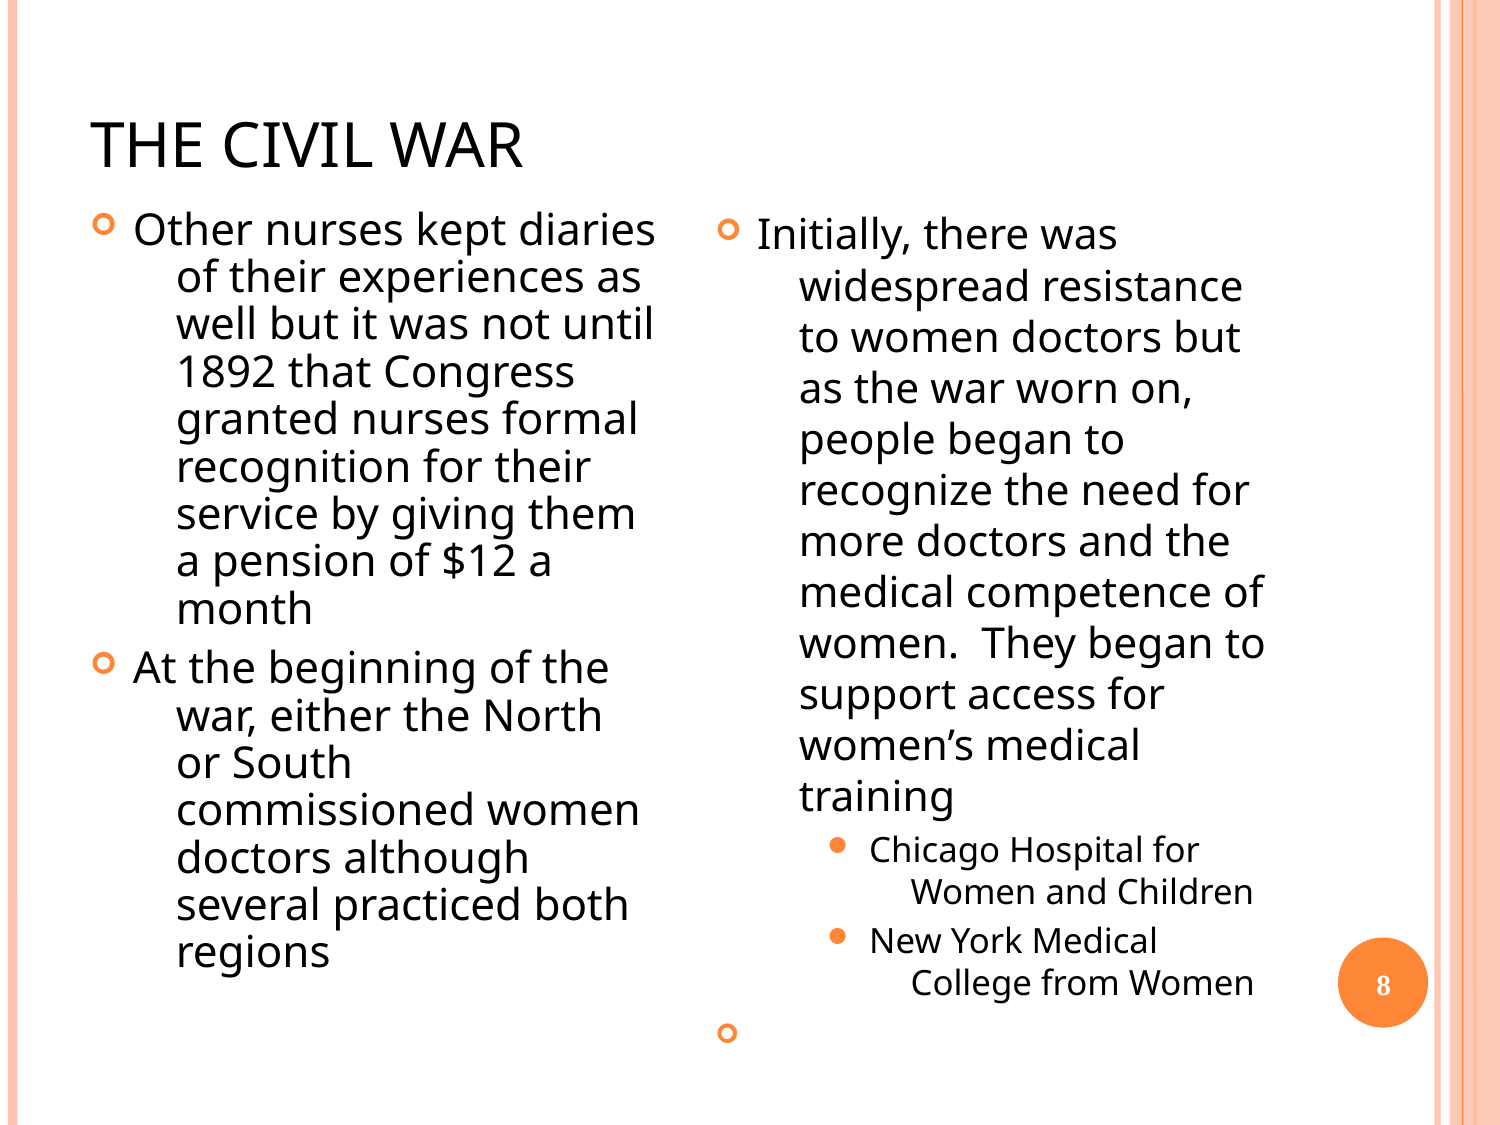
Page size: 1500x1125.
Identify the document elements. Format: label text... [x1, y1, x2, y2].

list Initially, there was widespread resistance to women doctors but as the war worn on, people began to recognize the need for more doctors and the medical competence of women. They began to support access for women’s medical training Chicago Hospital for Women and Children New York Medical College from Women [700, 200, 1301, 1013]
title The Civil War [75, 45, 1300, 188]
list Other nurses kept diaries of their experiences as well but it was not until 1892 that Congress granted nurses formal recognition for their service by giving them a pension of $12 a month At the beginning of the war, either the North or South commissioned women doctors although several practiced both regions [75, 200, 676, 1013]
text_box [1333, 940, 1434, 1027]
